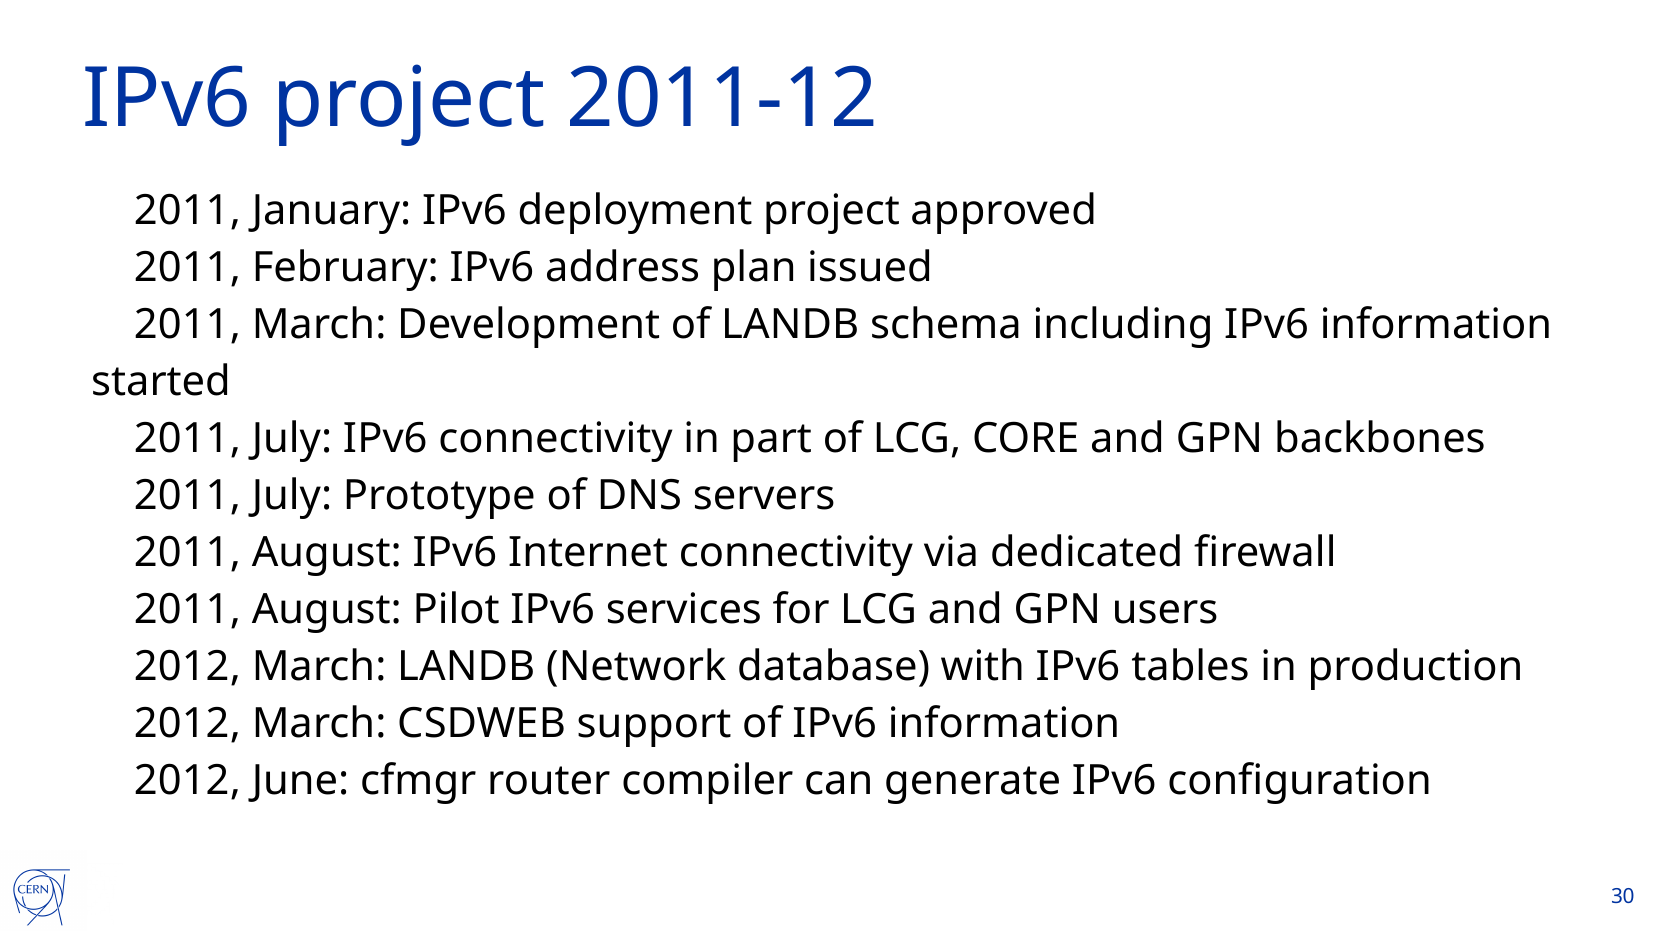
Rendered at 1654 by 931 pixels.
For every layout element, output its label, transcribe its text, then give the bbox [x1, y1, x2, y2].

title IPv6 project 2011-12 [82, 37, 1571, 193]
text_box 2011, January: IPv6 deployment project approved 2011, February: IPv6 address plan issued 2011, March: Development of LANDB schema including IPv6 information started 2011, July: IPv6 connectivity in part of LCG, CORE and GPN backbones 2011, July: Prototype of DNS servers 2011, August: IPv6 Internet connectivity via dedicated firewall 2011, August: Pilot IPv6 services for LCG and GPN users 2012, March: LANDB (Network database) with IPv6 tables in production 2012, March: CSDWEB support of IPv6 information 2012, June: cfmgr router compiler can generate IPv6 configuration [76, 172, 1601, 931]
picture [0, 850, 76, 931]
